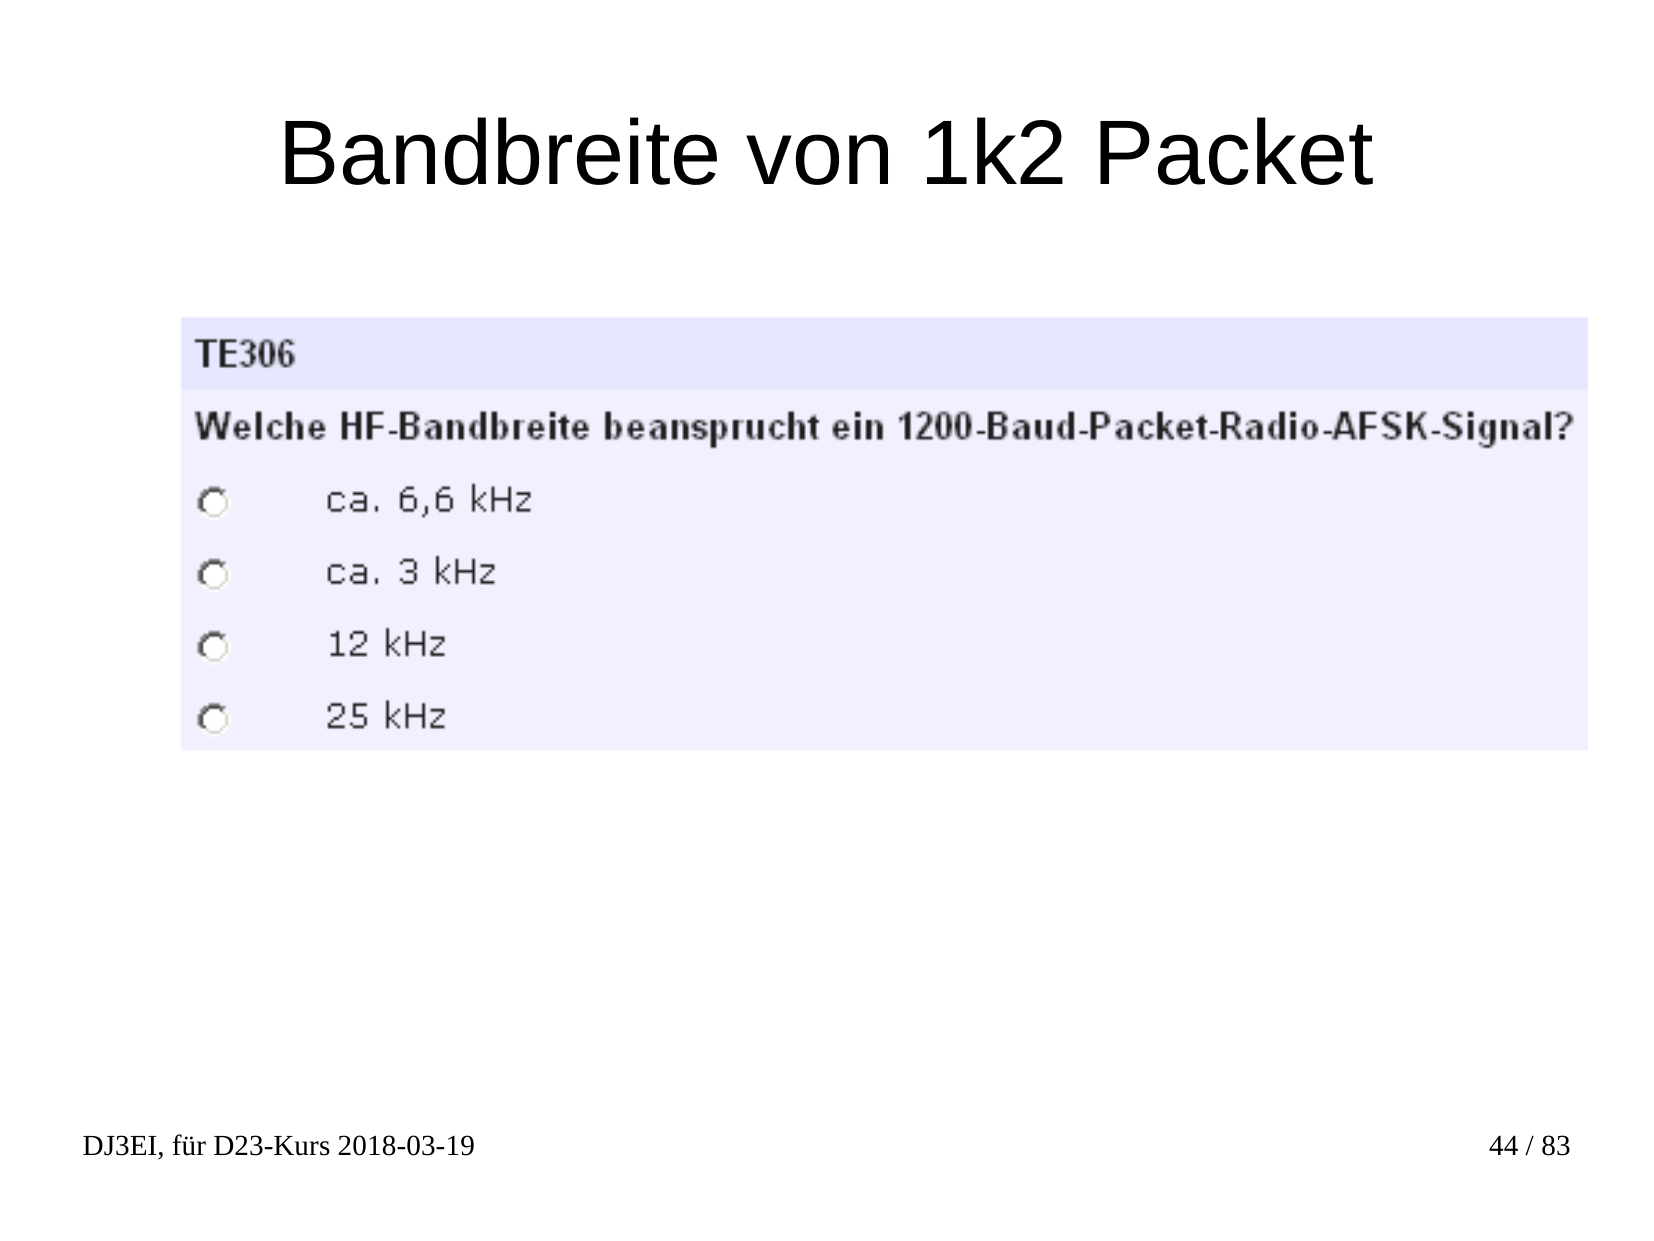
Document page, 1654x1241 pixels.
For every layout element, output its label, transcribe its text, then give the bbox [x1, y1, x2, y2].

picture [168, 307, 1588, 768]
title Bandbreite von 1k2 Packet [82, 49, 1571, 257]
